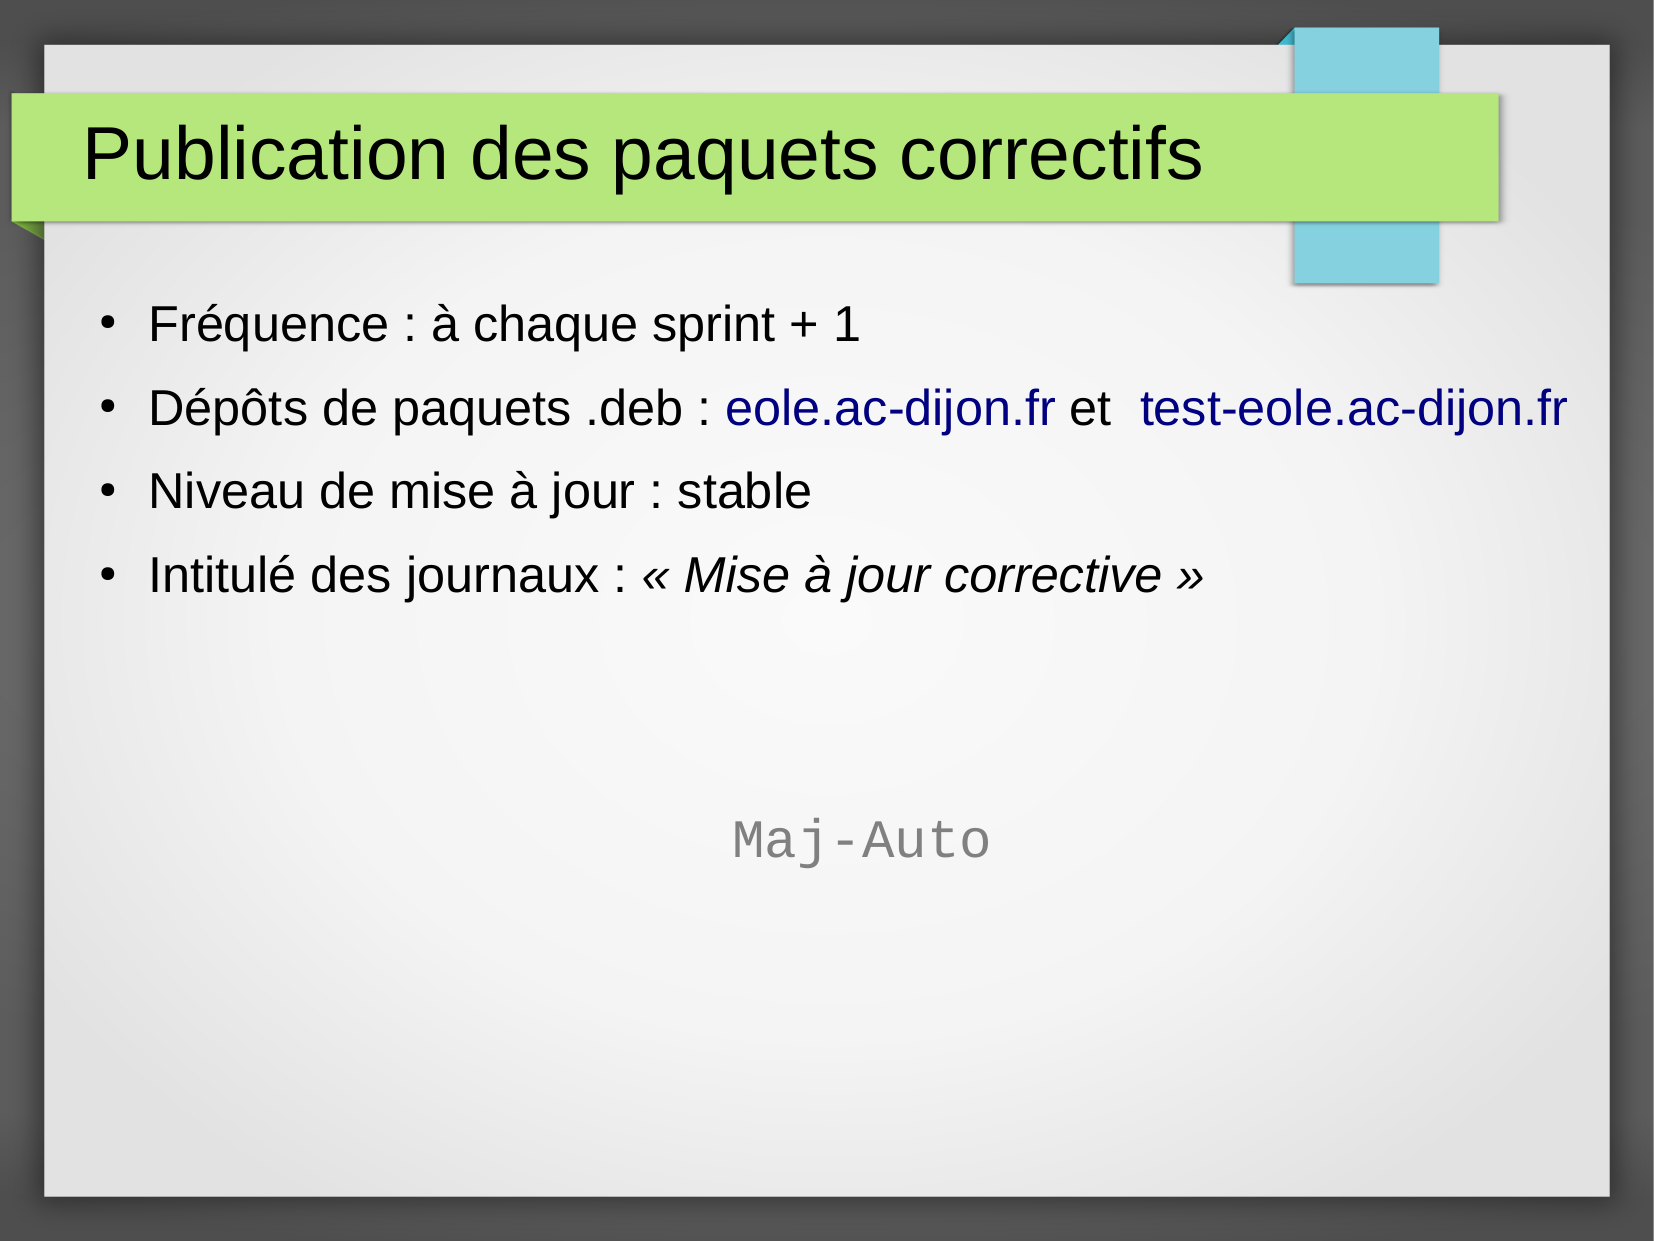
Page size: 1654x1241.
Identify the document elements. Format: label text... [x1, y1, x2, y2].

title Publication des paquets correctifs [82, 94, 1264, 213]
picture [0, 0, 1654, 1241]
list Fréquence : à chaque sprint + 1 Dépôts de paquets .deb : eole.ac-dijon.fr et test-eole.ac-dijon.fr Niveau de mise à jour : stable Intitulé des journaux : « Mise à jour corrective » [82, 295, 1571, 639]
list Maj-Auto [82, 670, 1571, 1015]
